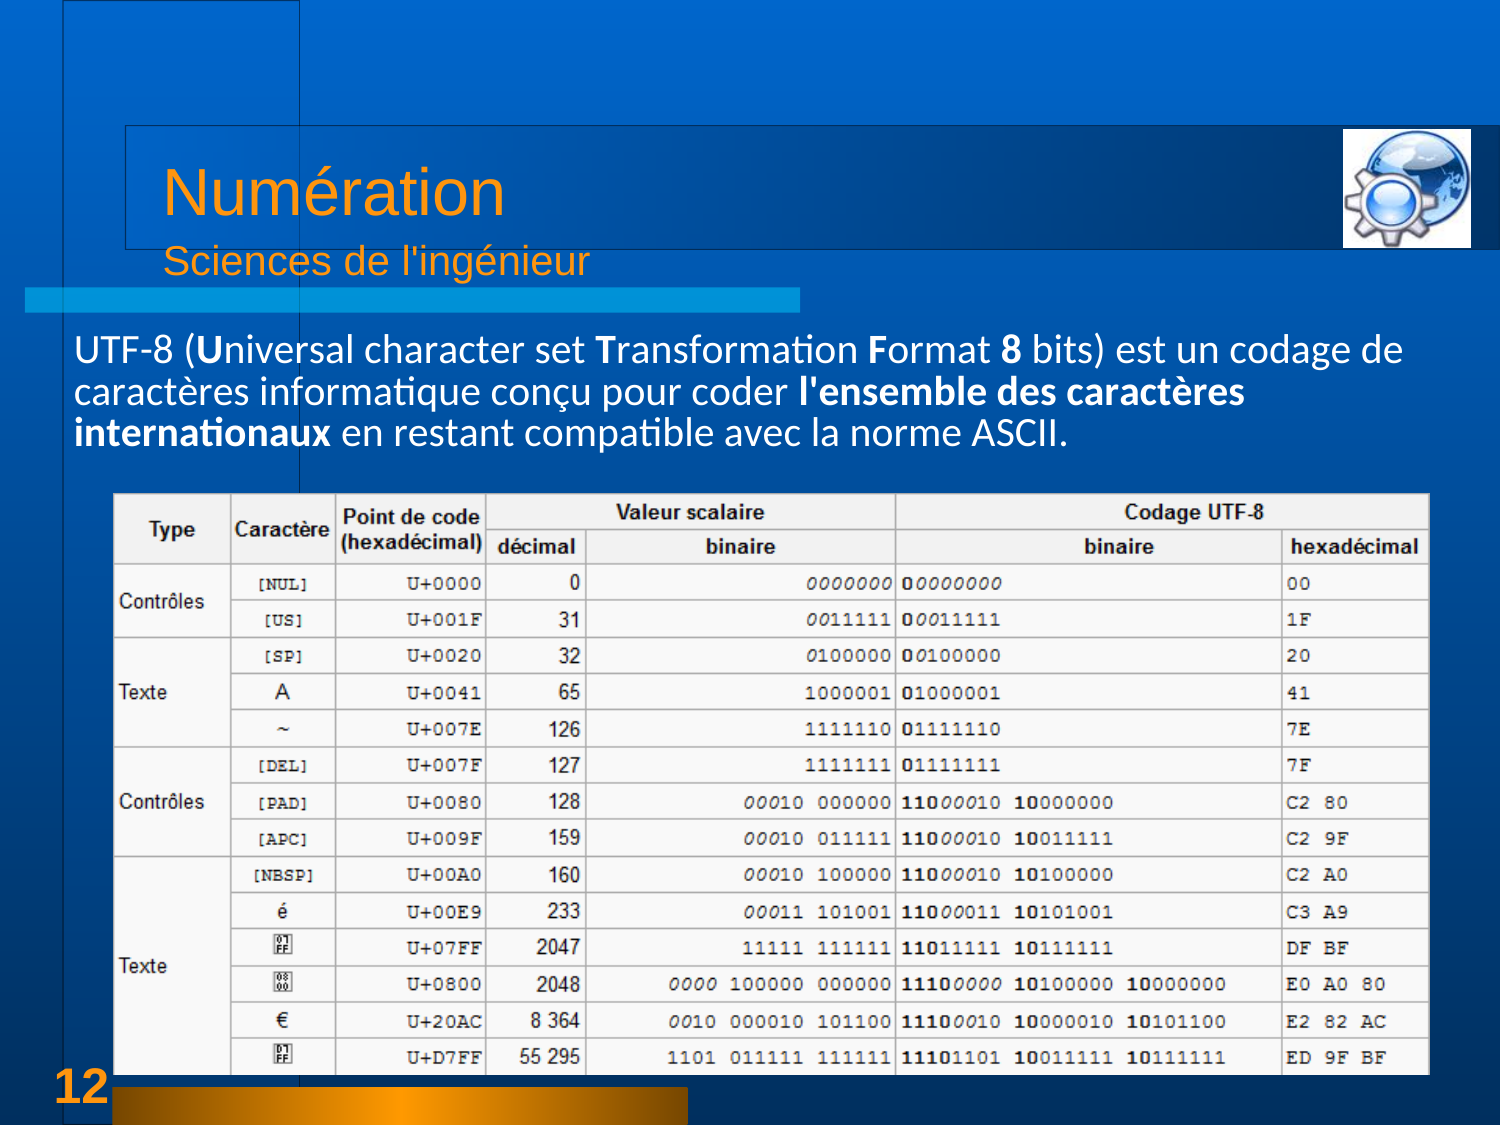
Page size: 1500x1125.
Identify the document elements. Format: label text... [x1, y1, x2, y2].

picture [1343, 129, 1471, 248]
text_box UTF-8 (Universal character set Transformation Format 8 bits) est un codage de caractères informatique conçu pour coder l'ensemble des caractères internationaux en restant compatible avec la norme ASCII. [59, 324, 1477, 502]
picture [113, 493, 1430, 1075]
